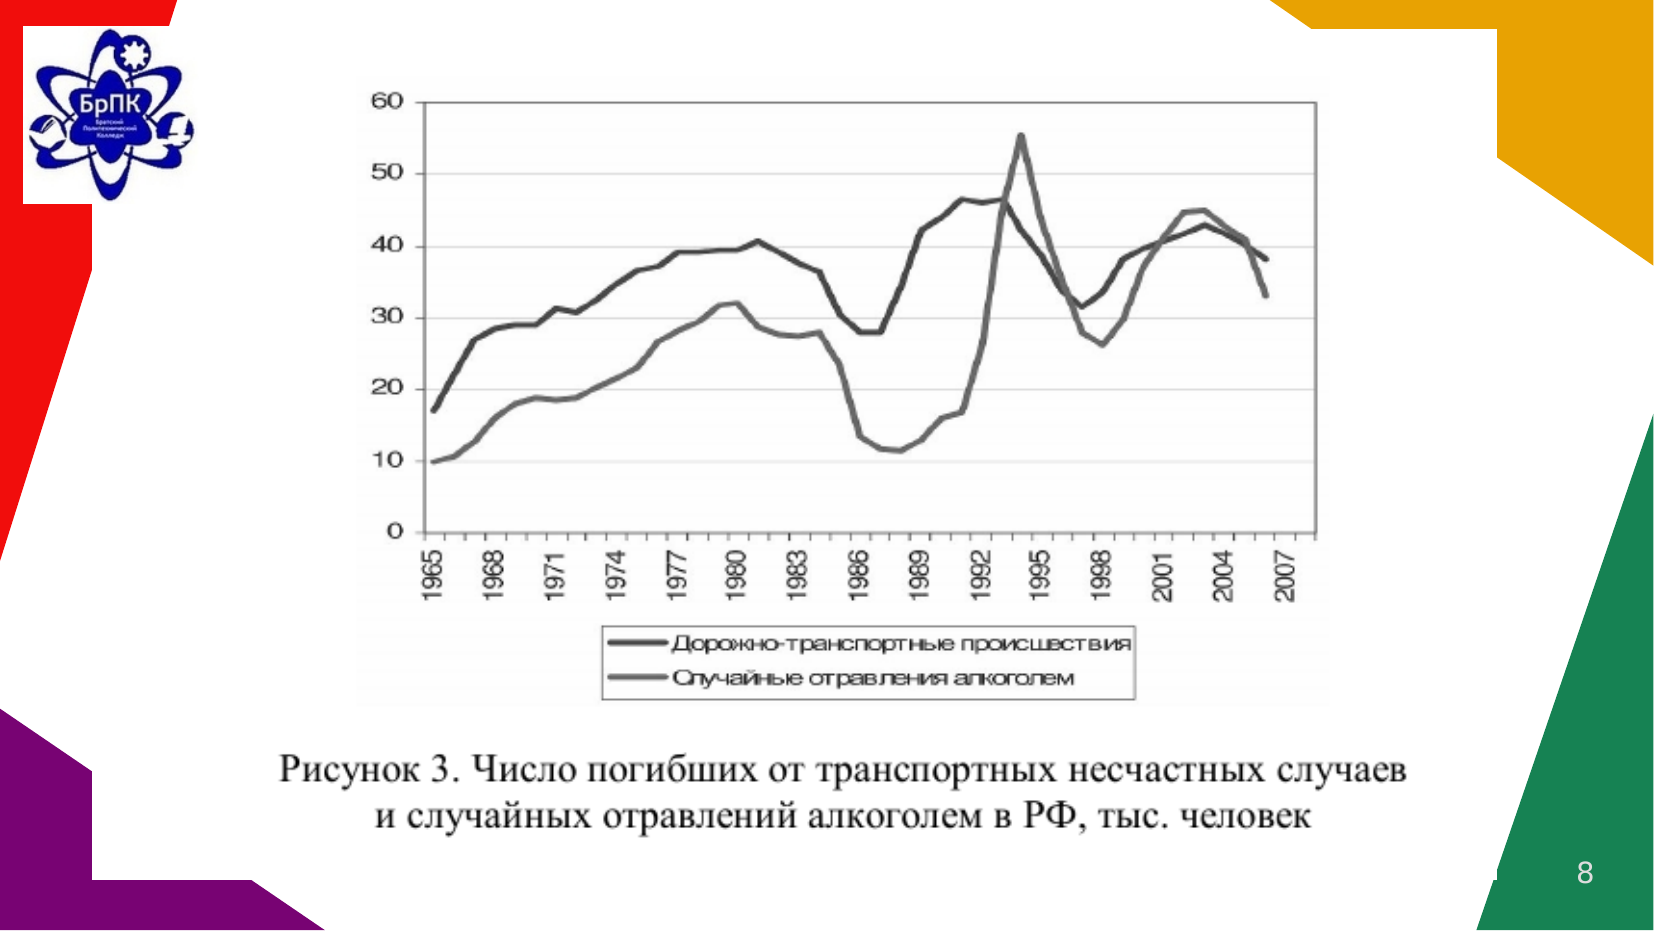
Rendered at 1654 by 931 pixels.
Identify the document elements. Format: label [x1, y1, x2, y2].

picture [23, 26, 1497, 880]
